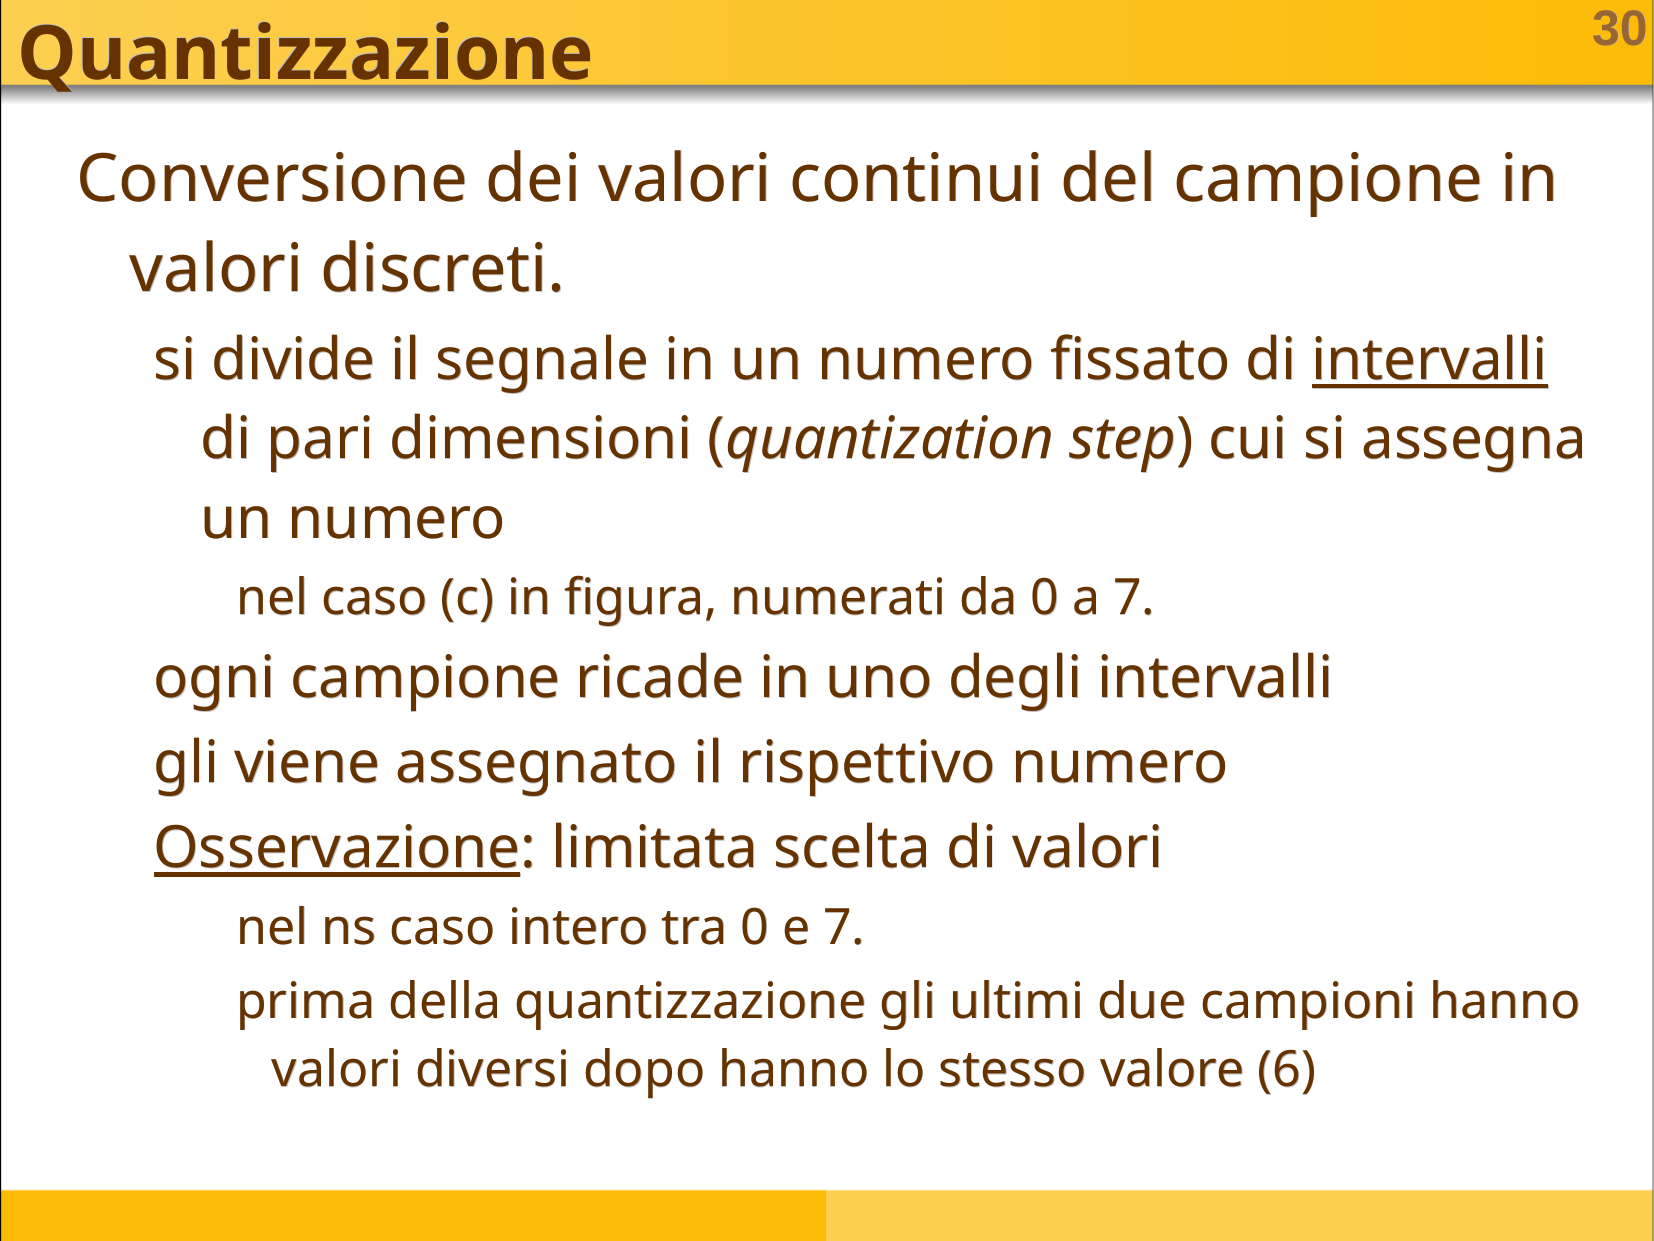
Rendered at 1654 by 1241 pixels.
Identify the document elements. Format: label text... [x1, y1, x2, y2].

picture [0, 0, 1654, 1241]
list Conversione dei valori continui del campione in valori discreti. si divide il segnale in un numero fissato di intervalli di pari dimensioni (quantization step) cui si assegna un numero nel caso (c) in figura, numerati da 0 a 7. ogni campione ricade in uno degli intervalli gli viene assegnato il rispettivo numero Osservazione: limitata scelta di valori nel ns caso intero tra 0 e 7. prima della quantizzazione gli ultimi due campioni hanno valori diversi dopo hanno lo stesso valore (6) [59, 129, 1595, 1149]
title Quantizzazione [0, 0, 1477, 87]
